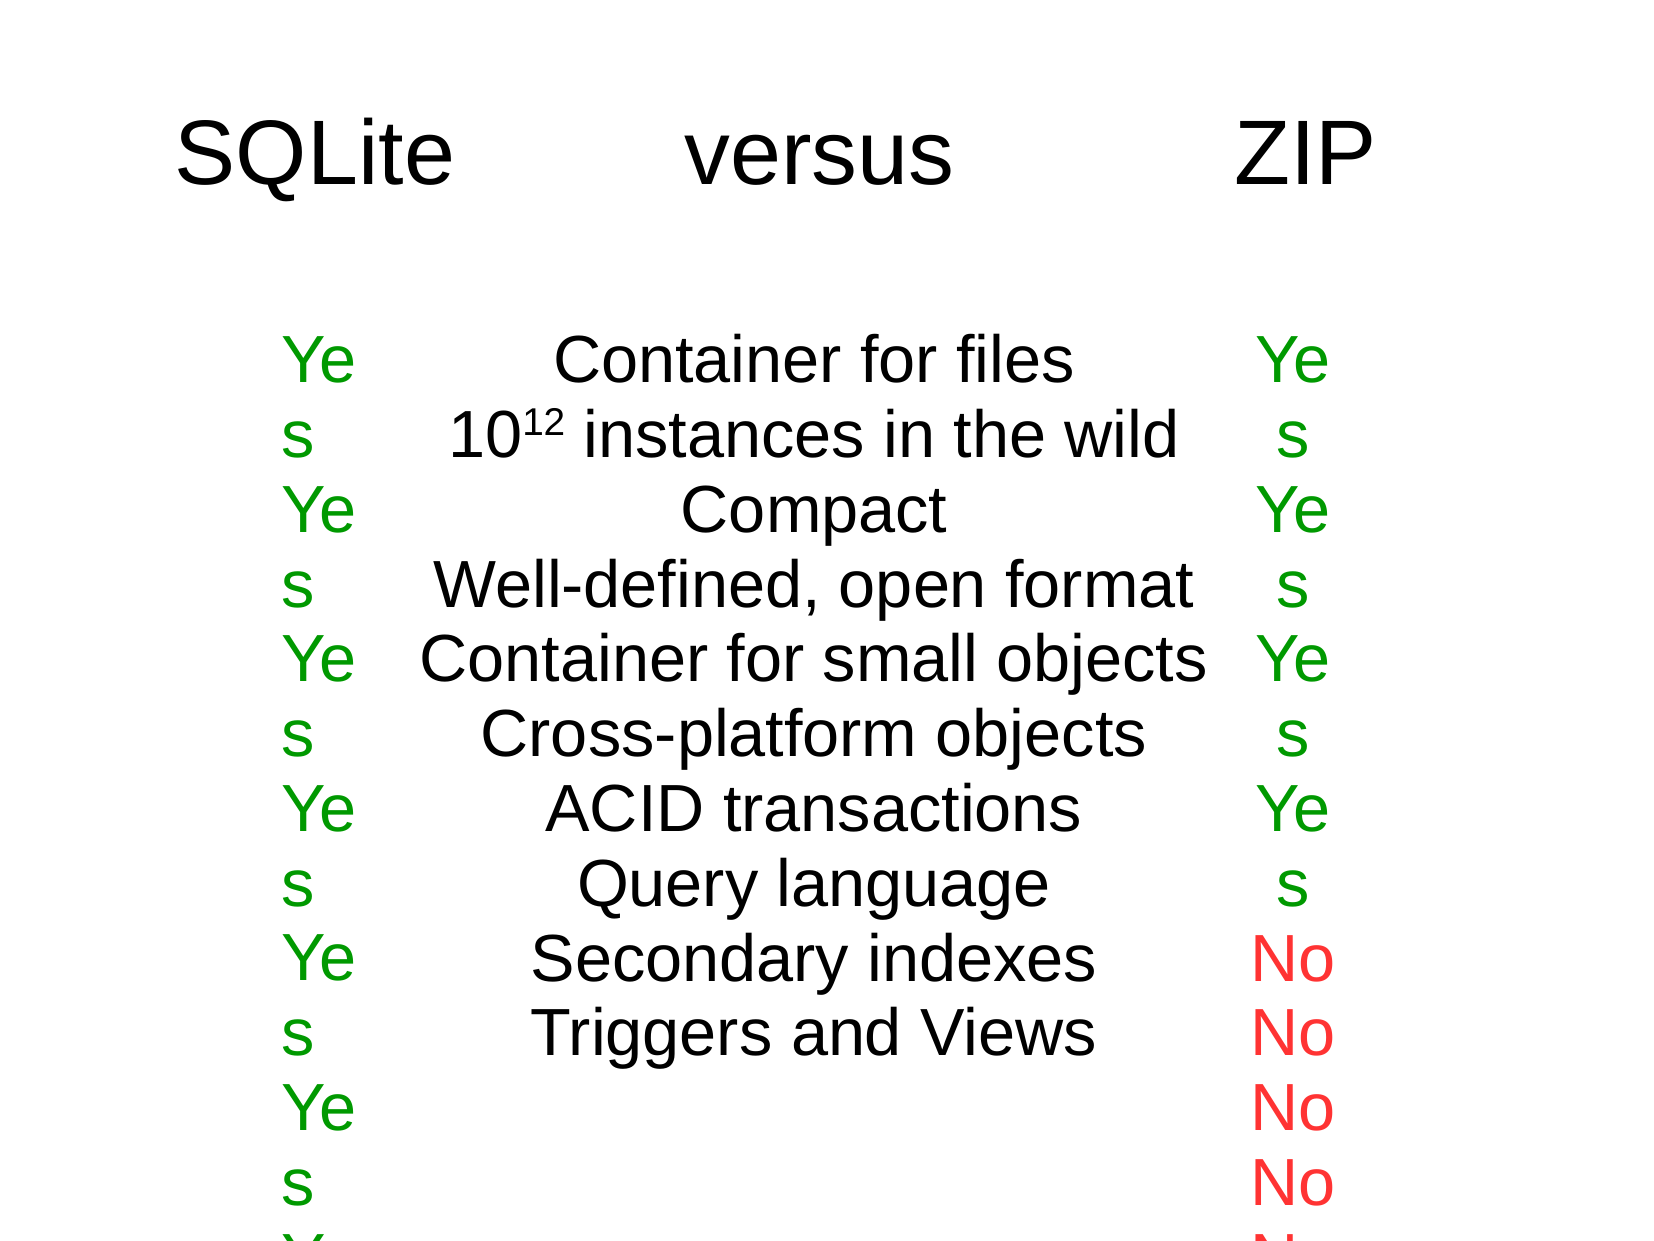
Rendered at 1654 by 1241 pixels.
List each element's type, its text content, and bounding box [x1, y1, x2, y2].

text_box Yes Yes Yes Yes Yes Yes Yes Yes Yes Yes [266, 314, 406, 1076]
text_box Container for files 1012 instances in the wild Compact Well-defined, open format Container for small objects Cross-platform objects ACID transactions Query language Secondary indexes Triggers and Views [406, 315, 1223, 1076]
title SQLite versus ZIP [82, 49, 1571, 257]
text_box Yes Yes Yes Yes No No No No No No [1223, 315, 1363, 1076]
